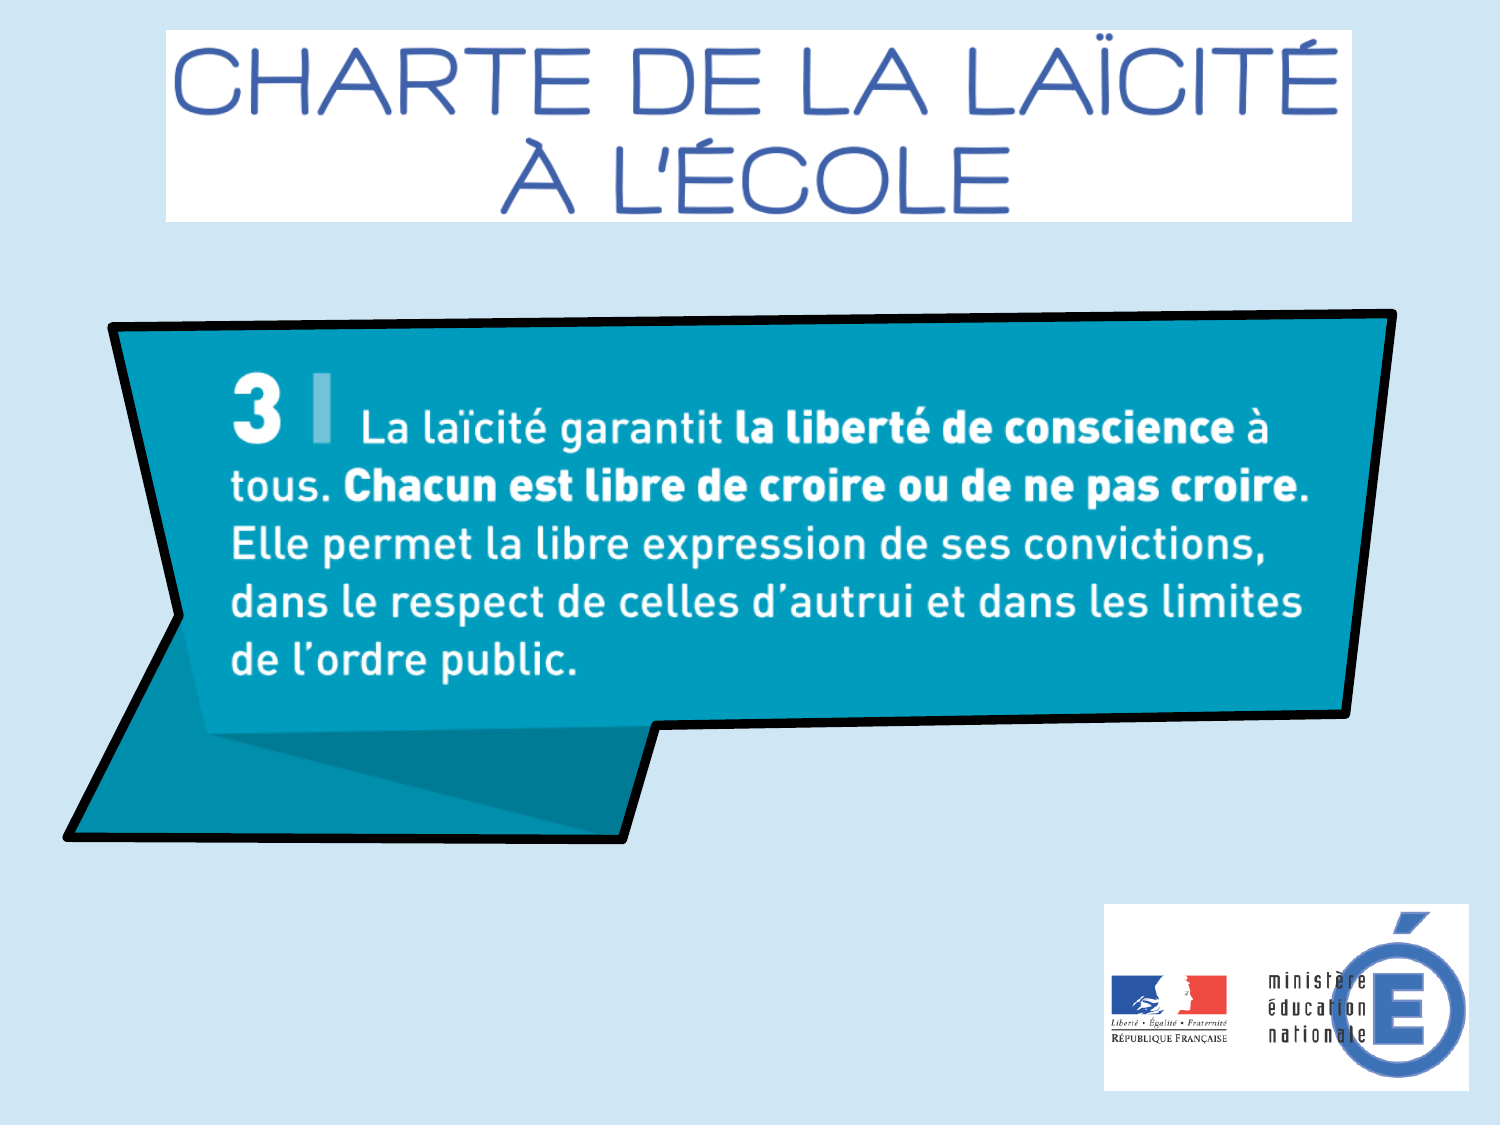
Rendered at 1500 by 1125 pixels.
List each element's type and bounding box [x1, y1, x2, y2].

picture [1104, 904, 1469, 1091]
picture [53, 290, 1404, 858]
picture [166, 30, 1352, 222]
